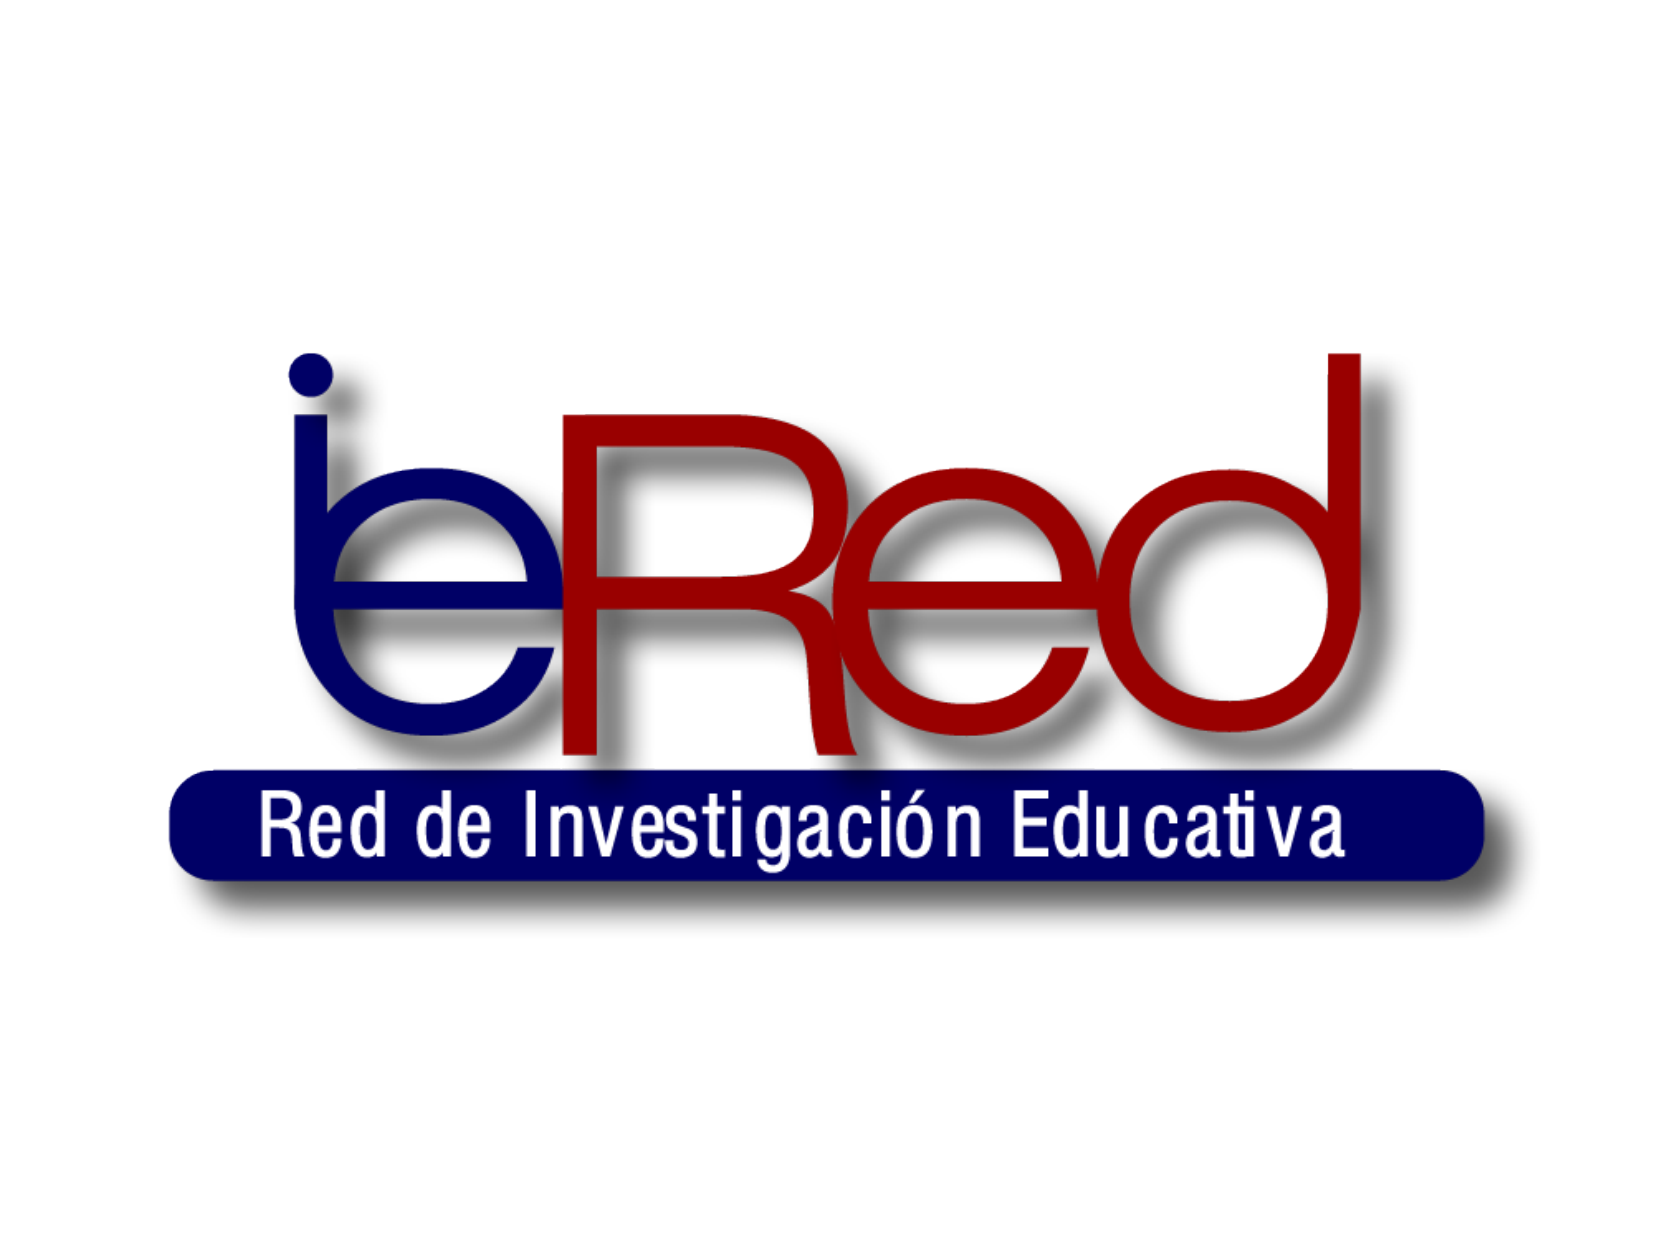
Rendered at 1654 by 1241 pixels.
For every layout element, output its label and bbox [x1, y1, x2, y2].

picture [0, 206, 1654, 1034]
